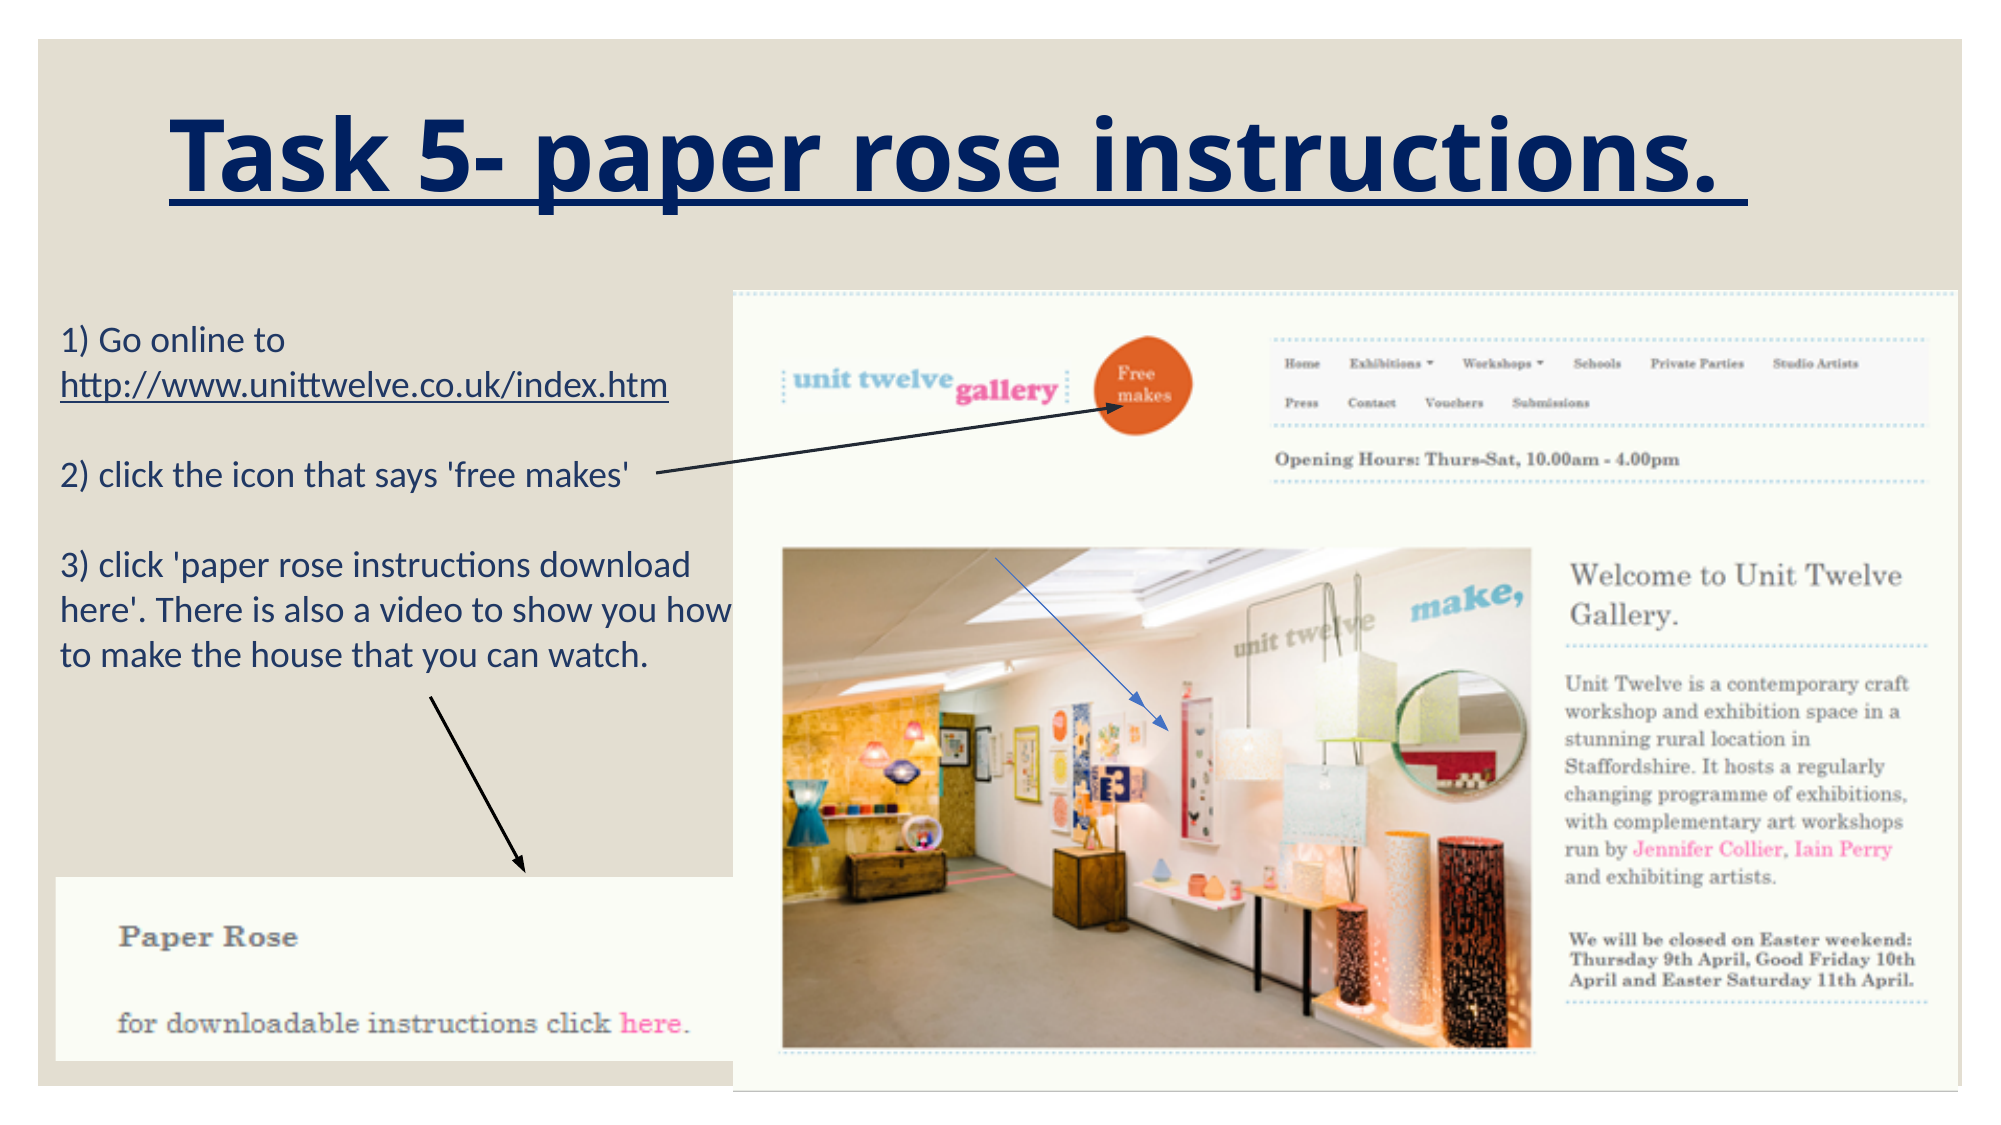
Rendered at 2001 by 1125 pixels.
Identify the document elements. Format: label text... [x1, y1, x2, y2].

text_box 1) Go online to http://www.unittwelve.co.uk/index.htm 2) click the icon that says 'free makes' 3) click 'paper rose instructions download here'. There is also a video to show you how to make the house that you can watch. [44, 307, 752, 687]
picture [55, 290, 1958, 1094]
title Task 5- paper rose instructions. [133, 46, 1784, 272]
